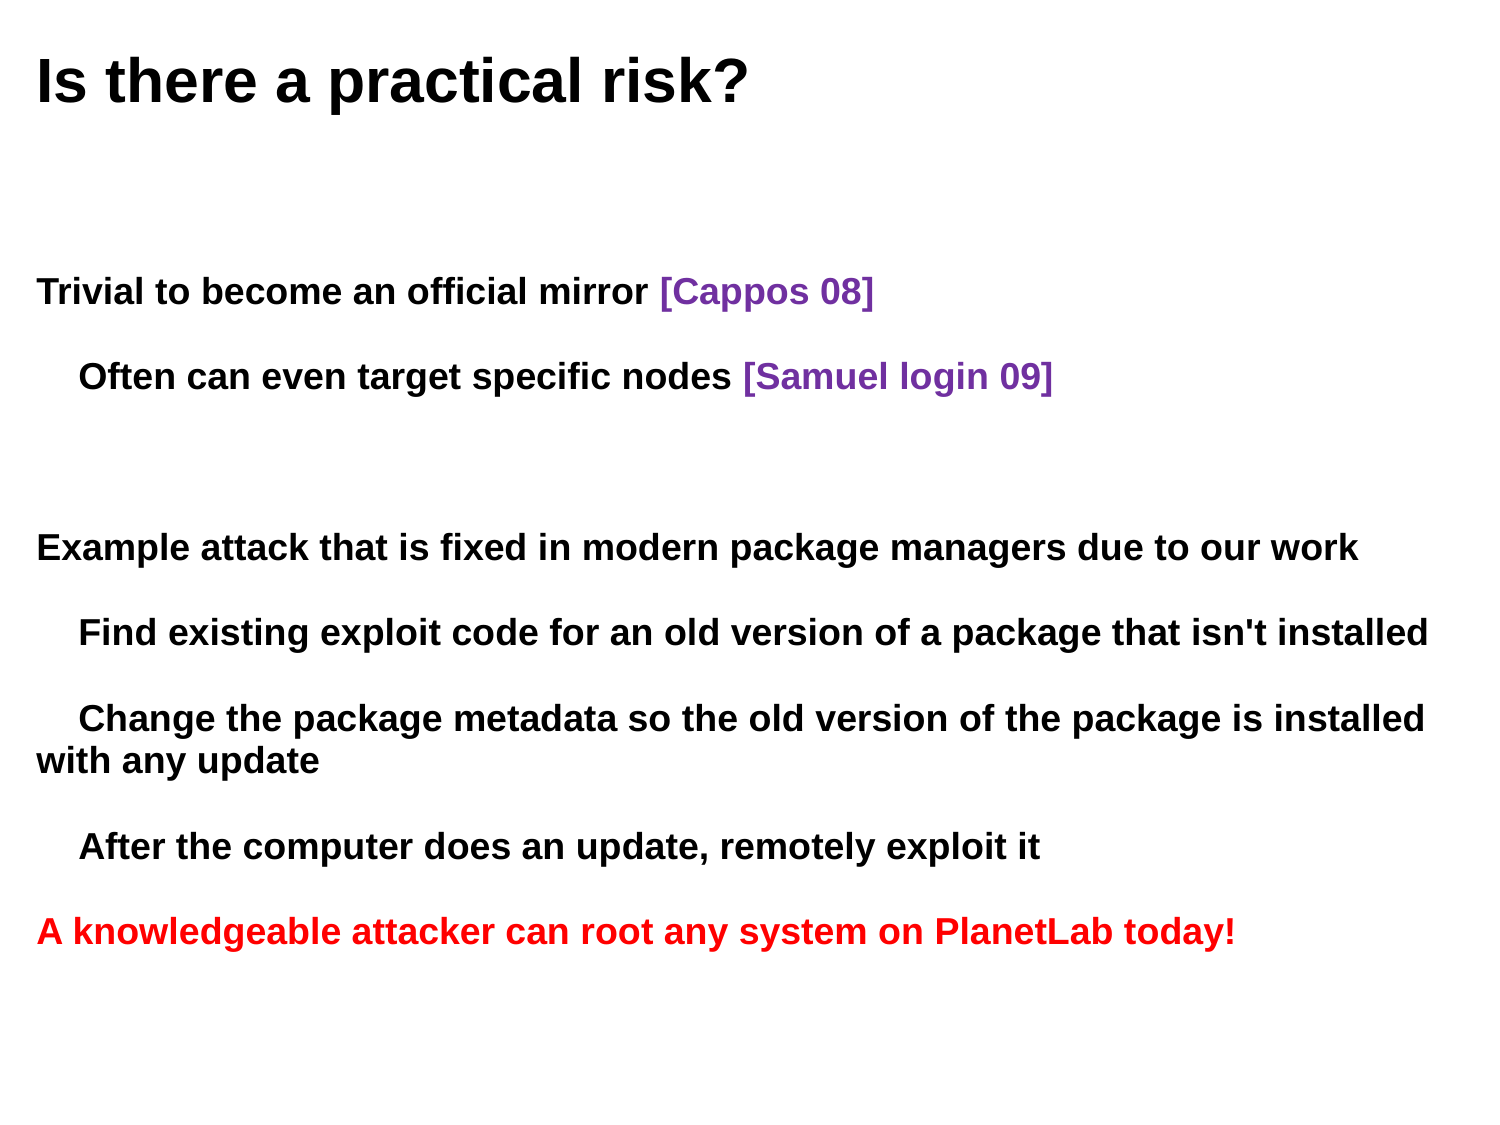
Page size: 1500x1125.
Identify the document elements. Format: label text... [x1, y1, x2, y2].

title Is there a practical risk? [36, 45, 1464, 180]
list Trivial to become an official mirror [Cappos 08] Often can even target specific nodes [Samuel login 09] Example attack that is fixed in modern package managers due to our work Find existing exploit code for an old version of a package that isn't installed Change the package metadata so the old version of the package is installed with any update After the computer does an update, remotely exploit it A knowledgeable attacker can root any system on PlanetLab today! [36, 270, 1464, 1080]
